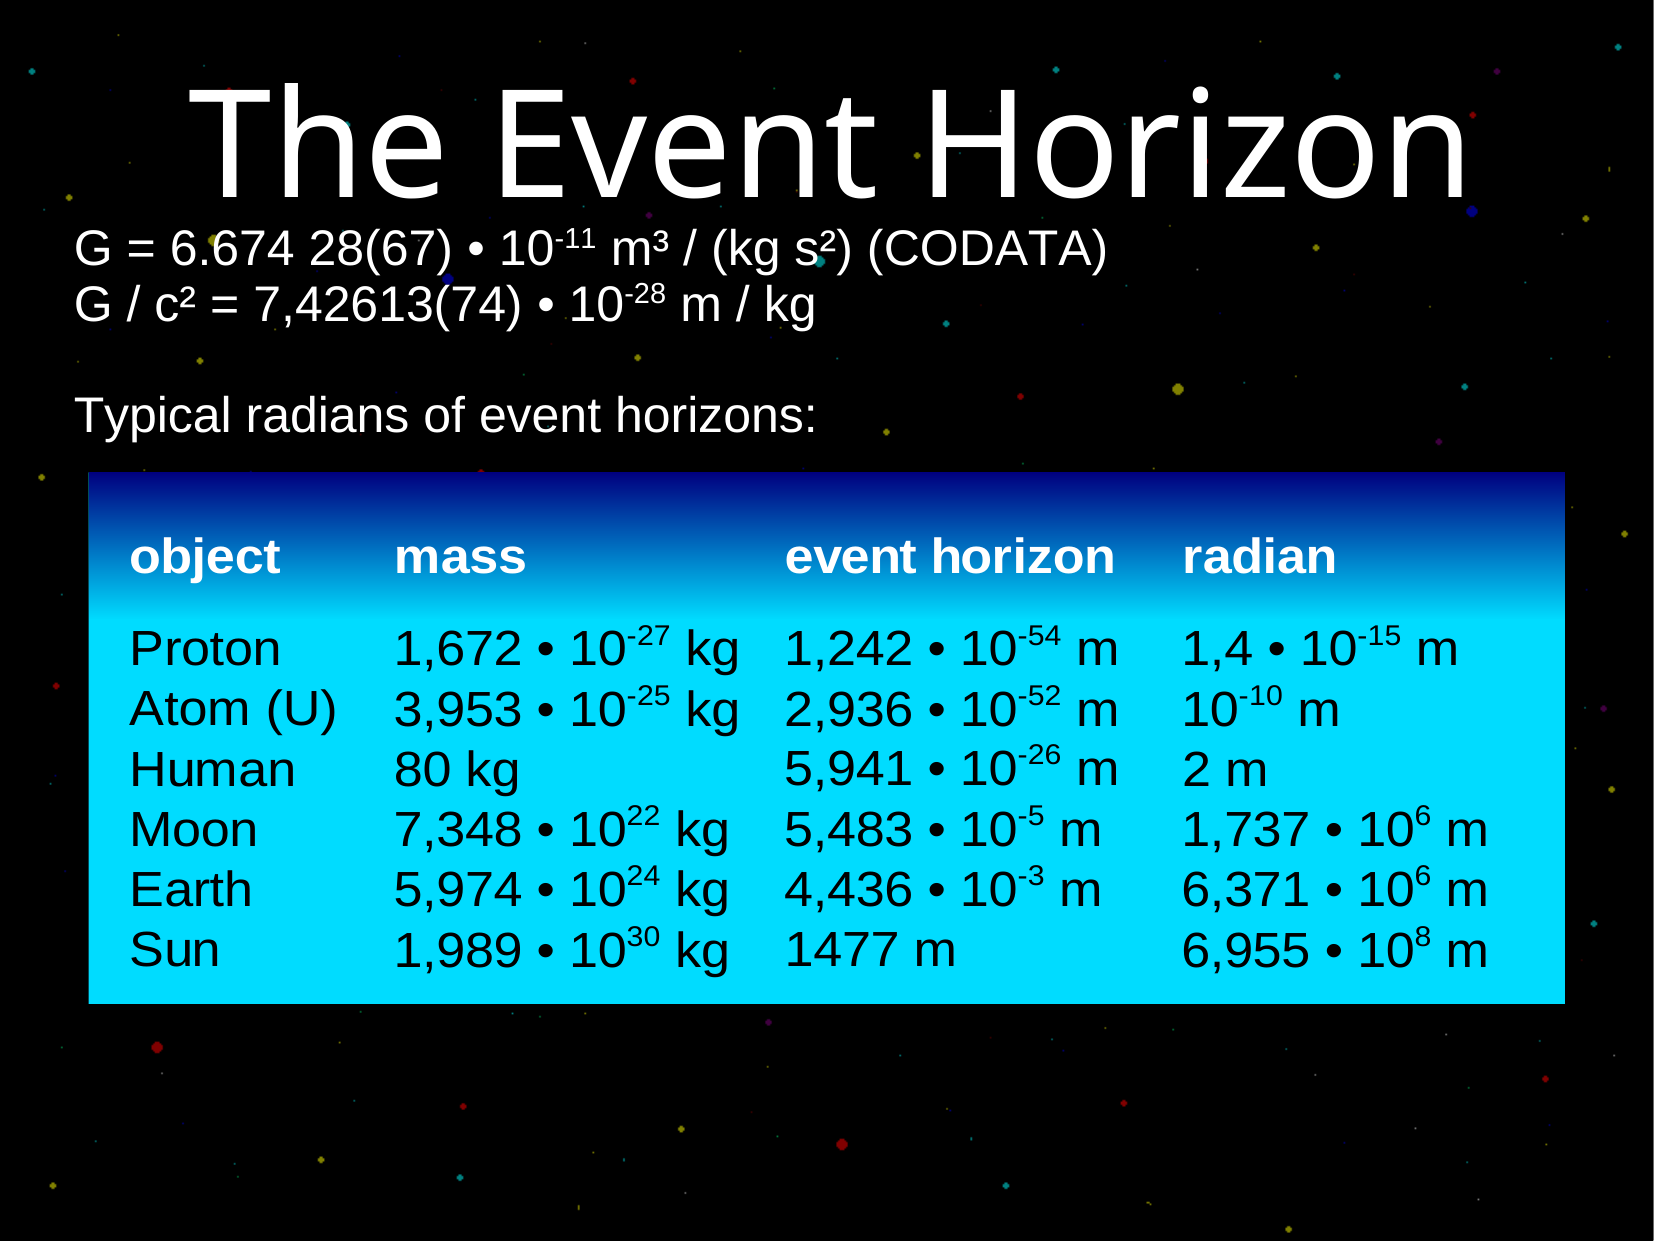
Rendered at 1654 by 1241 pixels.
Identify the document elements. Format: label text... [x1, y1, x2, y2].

picture [0, 0, 1654, 1241]
text_box [88, 472, 1565, 1004]
text_box G = 6.674 28(67) • 10-11 m³ / (kg s²) (CODATA) G / c² = 7,42613(74) • 10-28 m / kg Typical radians of event horizons: [59, 212, 1595, 455]
chart [126, 493, 1536, 983]
text_box The Event Horizon [128, 29, 1536, 212]
